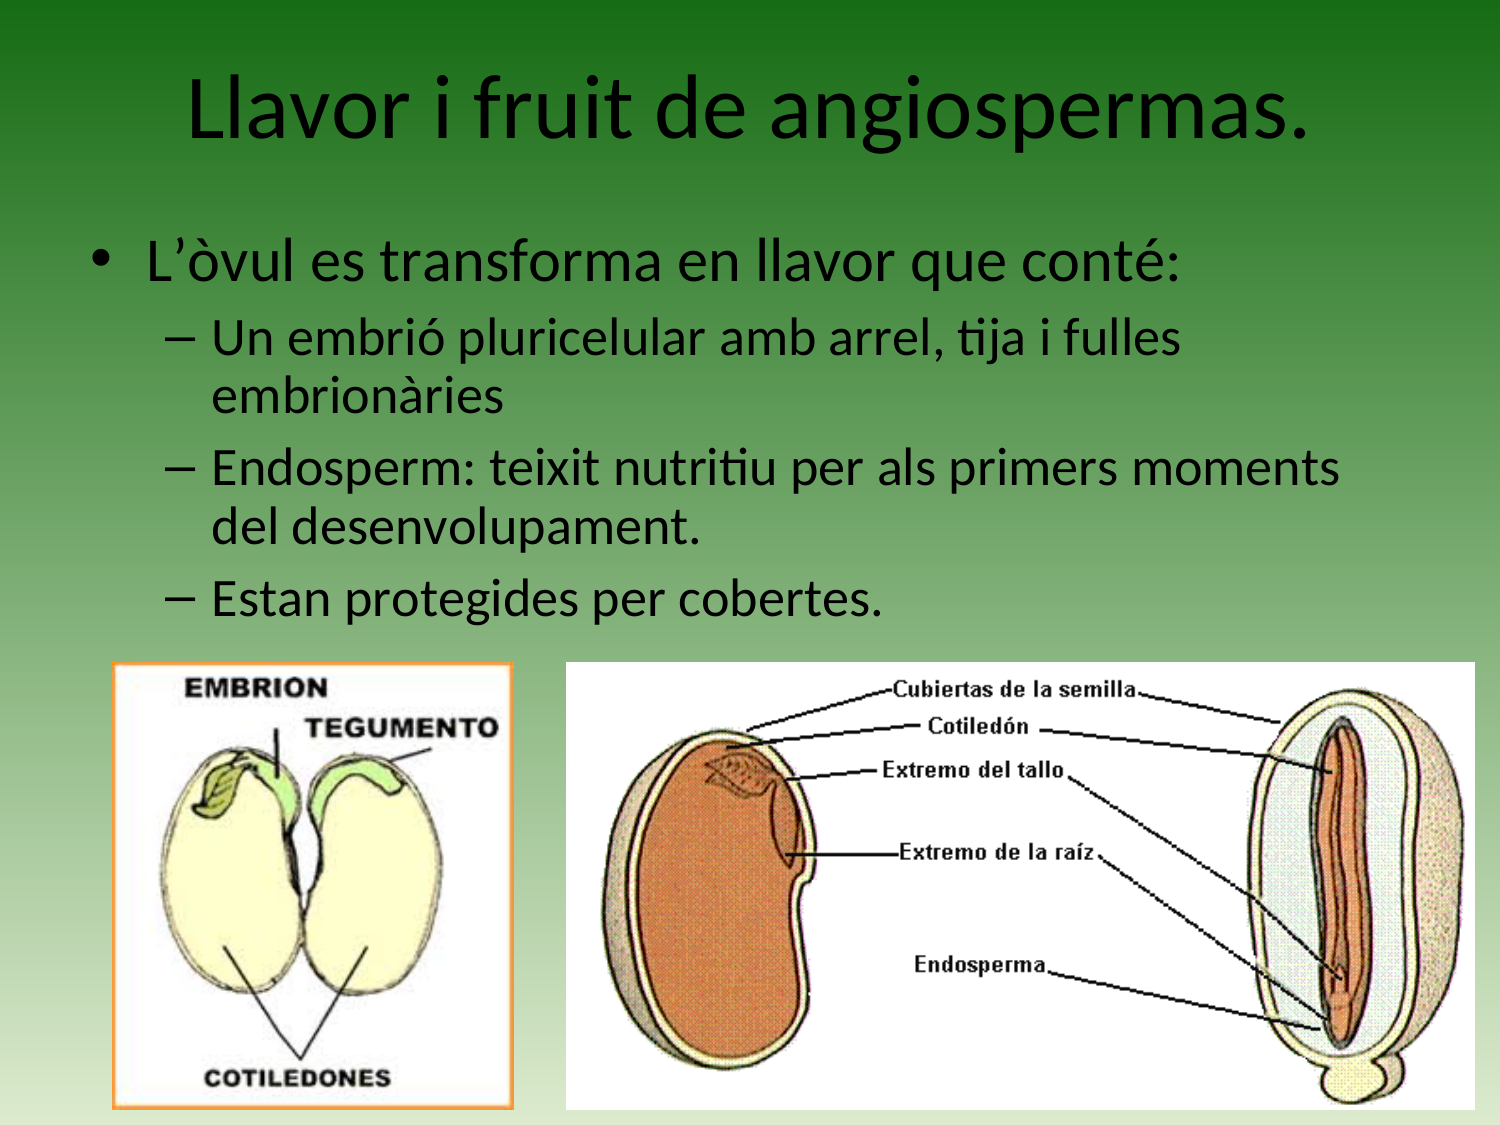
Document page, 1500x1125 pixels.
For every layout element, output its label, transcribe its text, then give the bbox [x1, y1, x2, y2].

list L’òvul es transforma en llavor que conté: Un embrió pluricelular amb arrel, tija i fulles embrionàries Endosperm: teixit nutritiu per als primers moments del desenvolupament. Estan protegides per cobertes. [75, 219, 1436, 646]
picture [112, 662, 514, 1110]
title Llavor i fruit de angiospermas. [75, 19, 1426, 185]
picture [566, 662, 1475, 1110]
